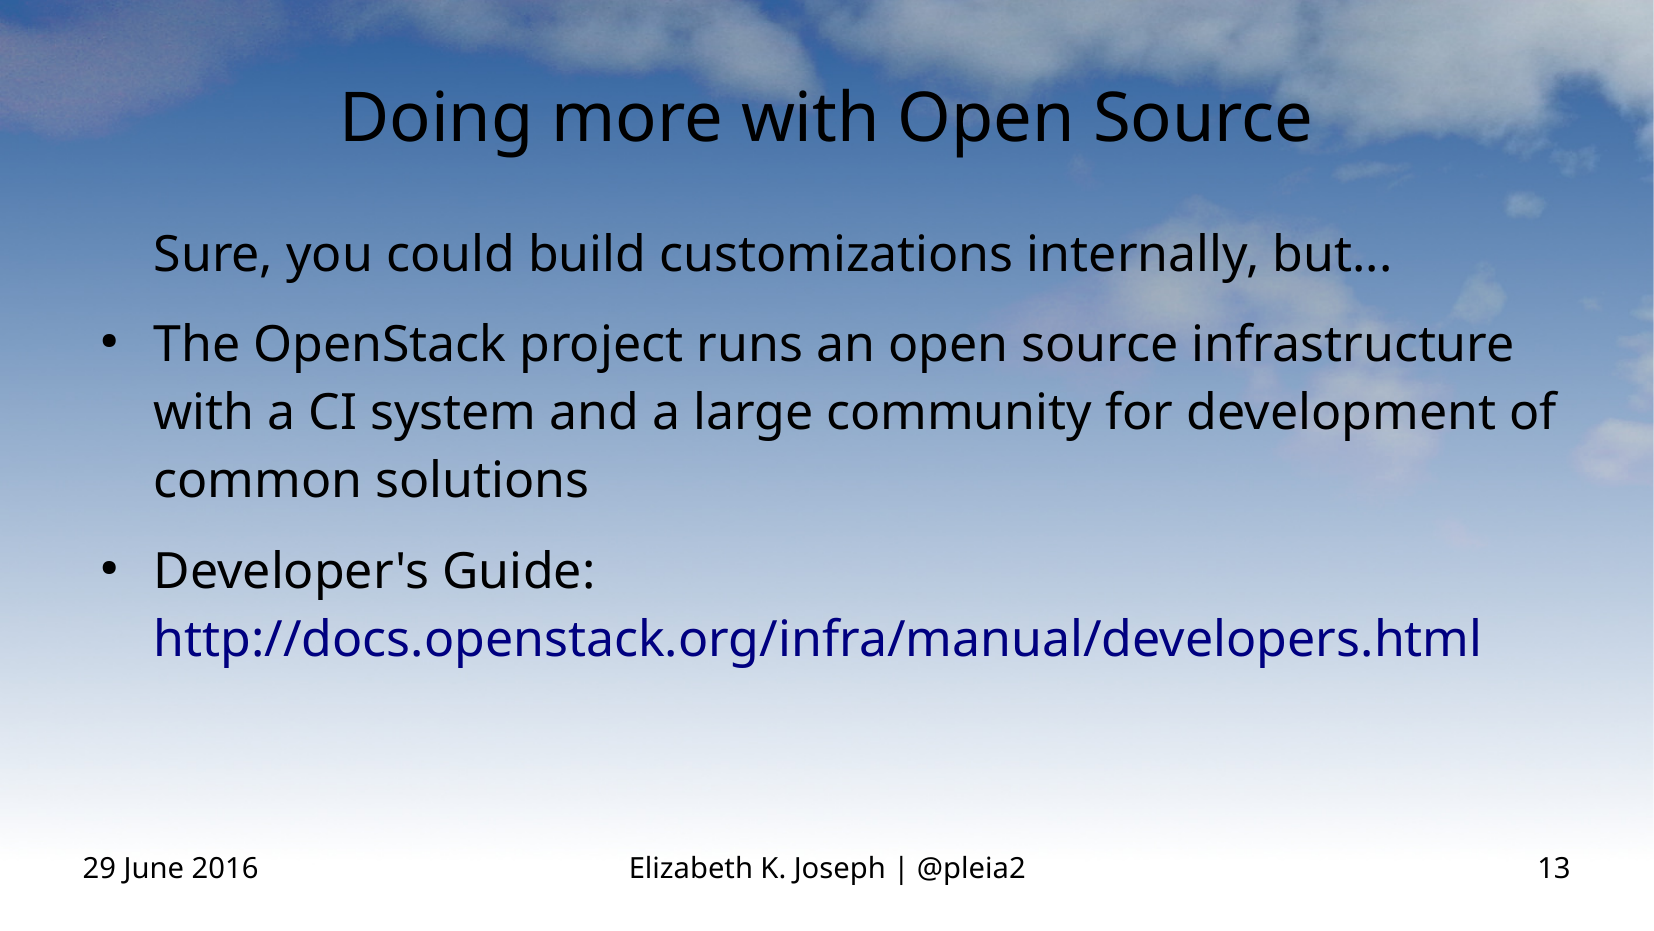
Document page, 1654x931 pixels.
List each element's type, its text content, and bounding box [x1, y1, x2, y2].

title Doing more with Open Source [82, 37, 1571, 193]
list Sure, you could build customizations internally, but... The OpenStack project runs an open source infrastructure with a CI system and a large community for development of common solutions Developer's Guide: http://docs.openstack.org/infra/manual/developers.html [82, 217, 1571, 758]
picture [0, 0, 1654, 931]
